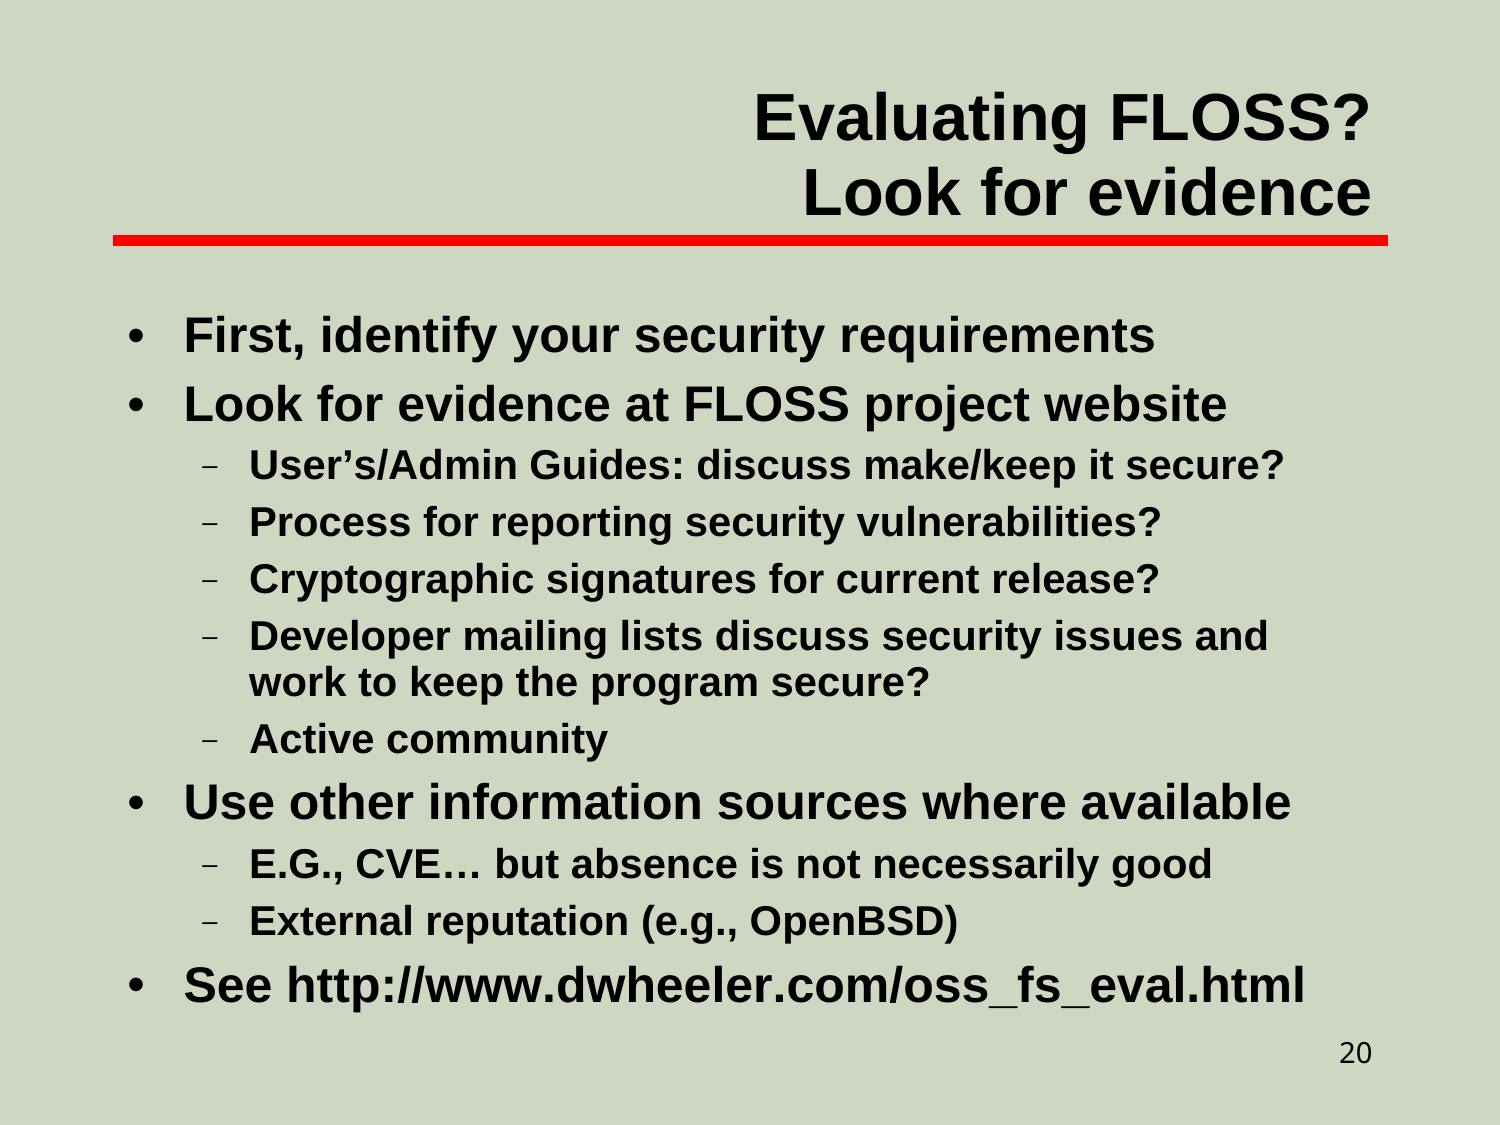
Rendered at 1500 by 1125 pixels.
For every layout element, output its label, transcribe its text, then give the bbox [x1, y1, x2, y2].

list First, identify your security requirements Look for evidence at FLOSS project website User’s/Admin Guides: discuss make/keep it secure? Process for reporting security vulnerabilities? Cryptographic signatures for current release? Developer mailing lists discuss security issues and work to keep the program secure? Active community Use other information sources where available E.G., CVE… but absence is not necessarily good External reputation (e.g., OpenBSD) See http://www.dwheeler.com/oss_fs_eval.html [112, 299, 1388, 1034]
title Evaluating FLOSS? Look for evidence [337, 72, 1388, 238]
